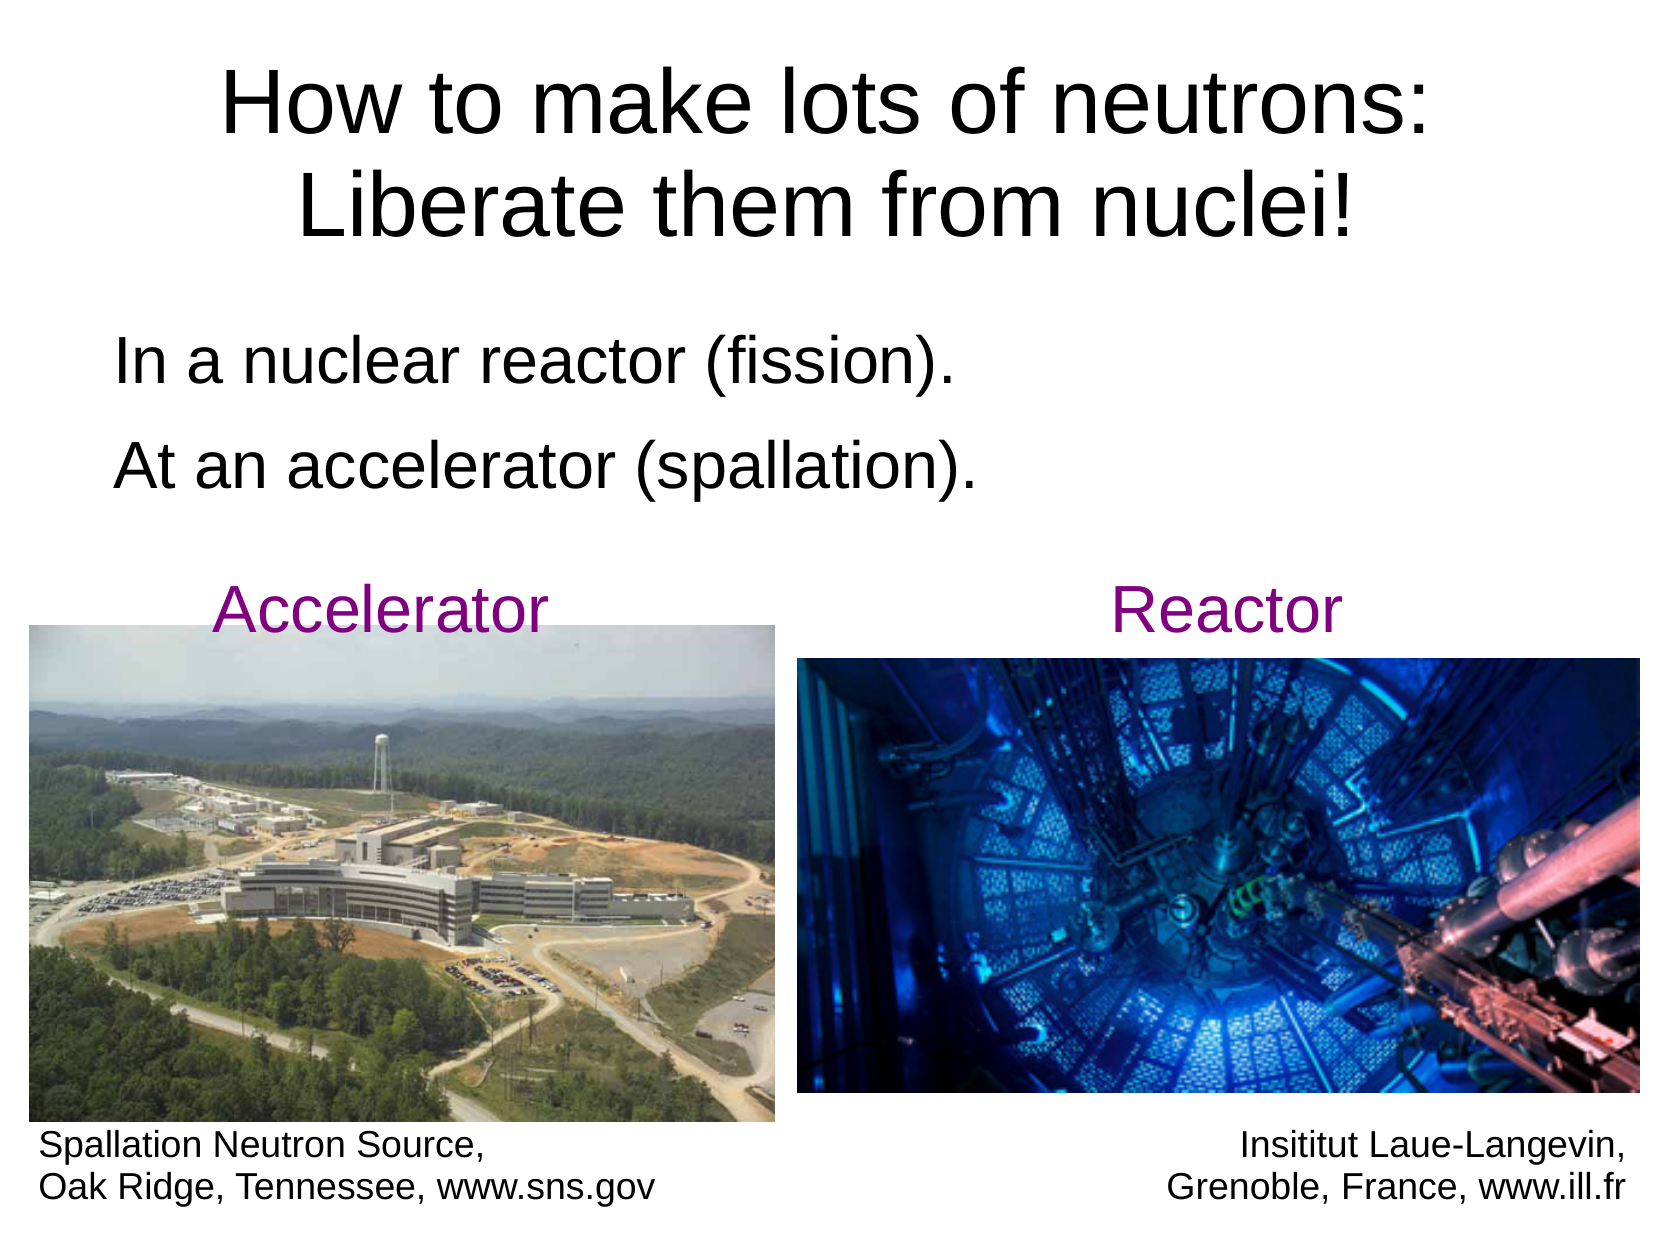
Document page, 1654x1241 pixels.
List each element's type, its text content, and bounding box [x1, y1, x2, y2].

text_box Insititut Laue-Langevin, Grenoble, France, www.ill.fr [1151, 1116, 1641, 1224]
text_box Accelerator [197, 565, 564, 663]
picture [29, 625, 775, 1123]
picture [797, 658, 1640, 1093]
list In a nuclear reactor (fission). At an accelerator (spallation). [76, 323, 1565, 532]
text_box Reactor [1095, 565, 1358, 663]
text_box Spallation Neutron Source, Oak Ridge, Tennessee, www.sns.gov [23, 1116, 673, 1224]
title How to make lots of neutrons: Liberate them from nuclei! [82, 39, 1571, 267]
